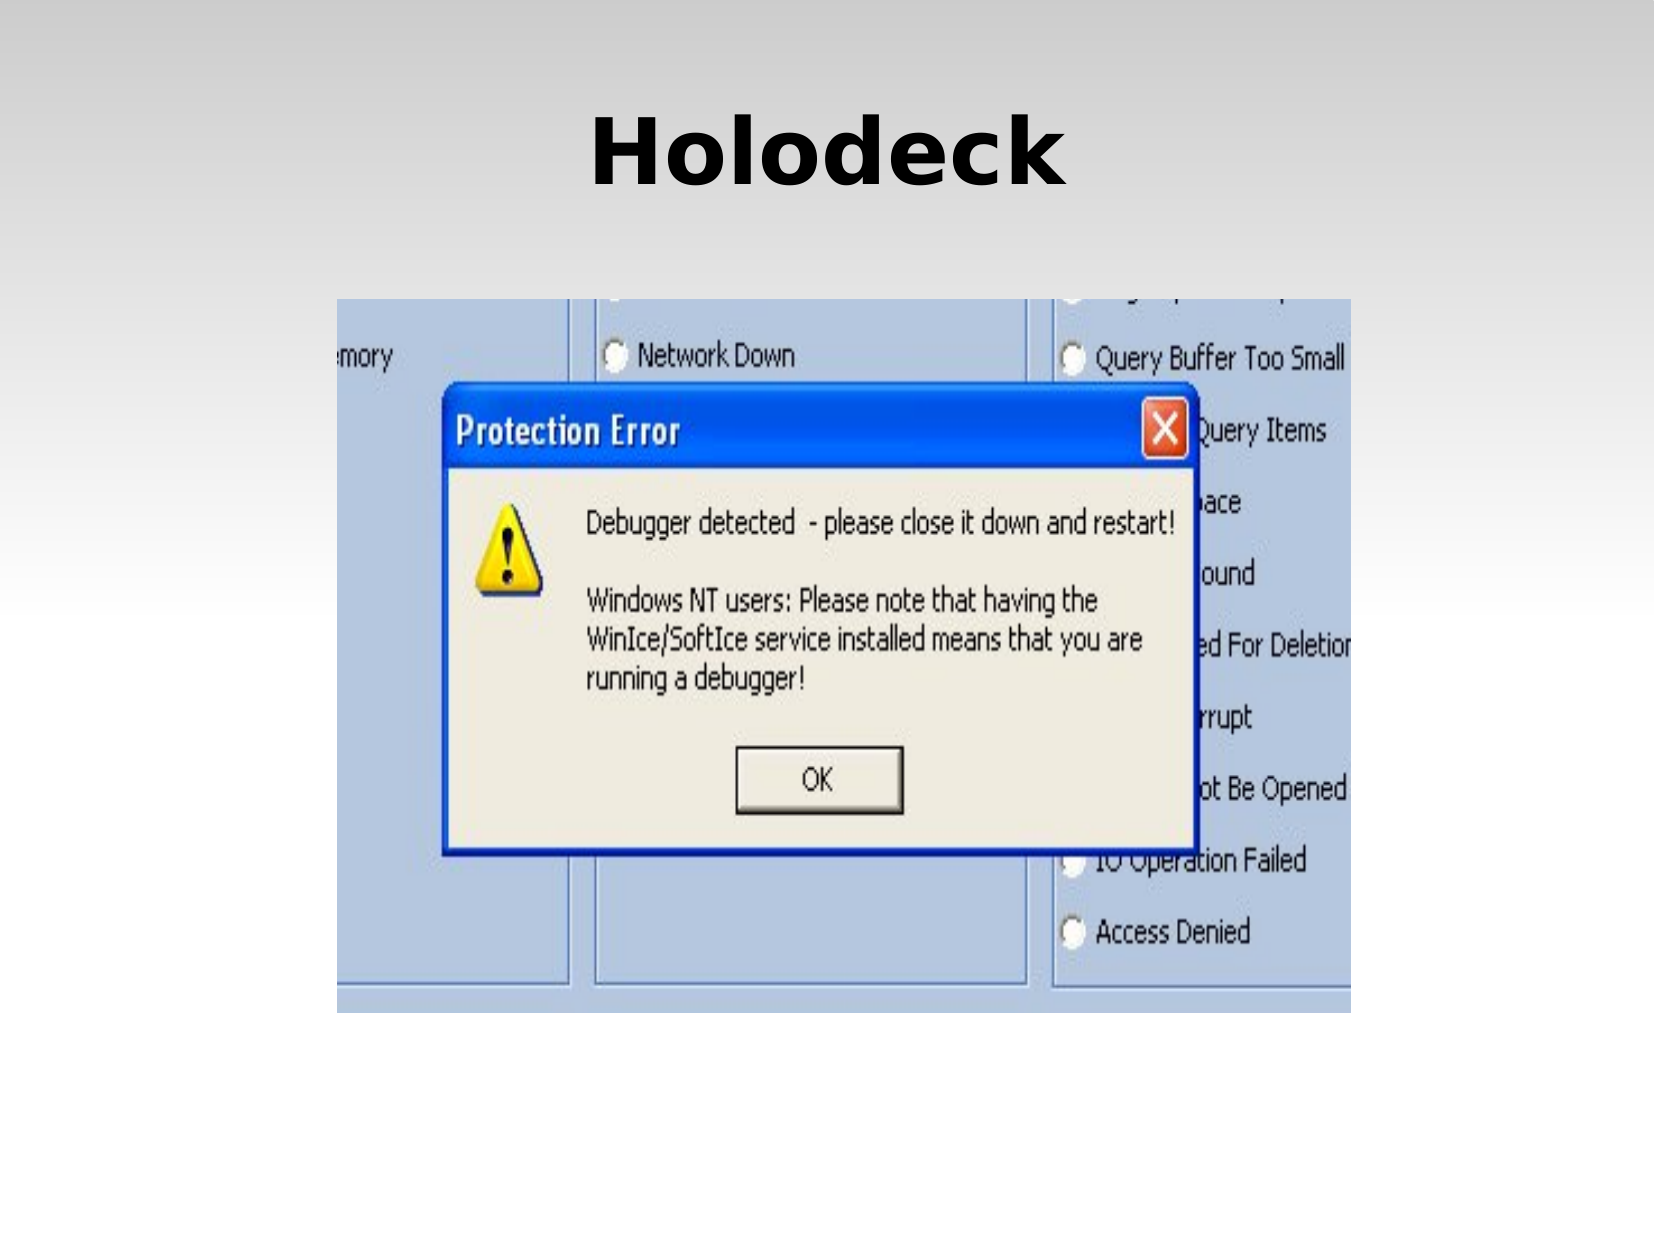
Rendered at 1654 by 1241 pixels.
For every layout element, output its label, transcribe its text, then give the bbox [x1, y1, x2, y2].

picture [337, 299, 1351, 1013]
title Holodeck [82, 56, 1571, 250]
